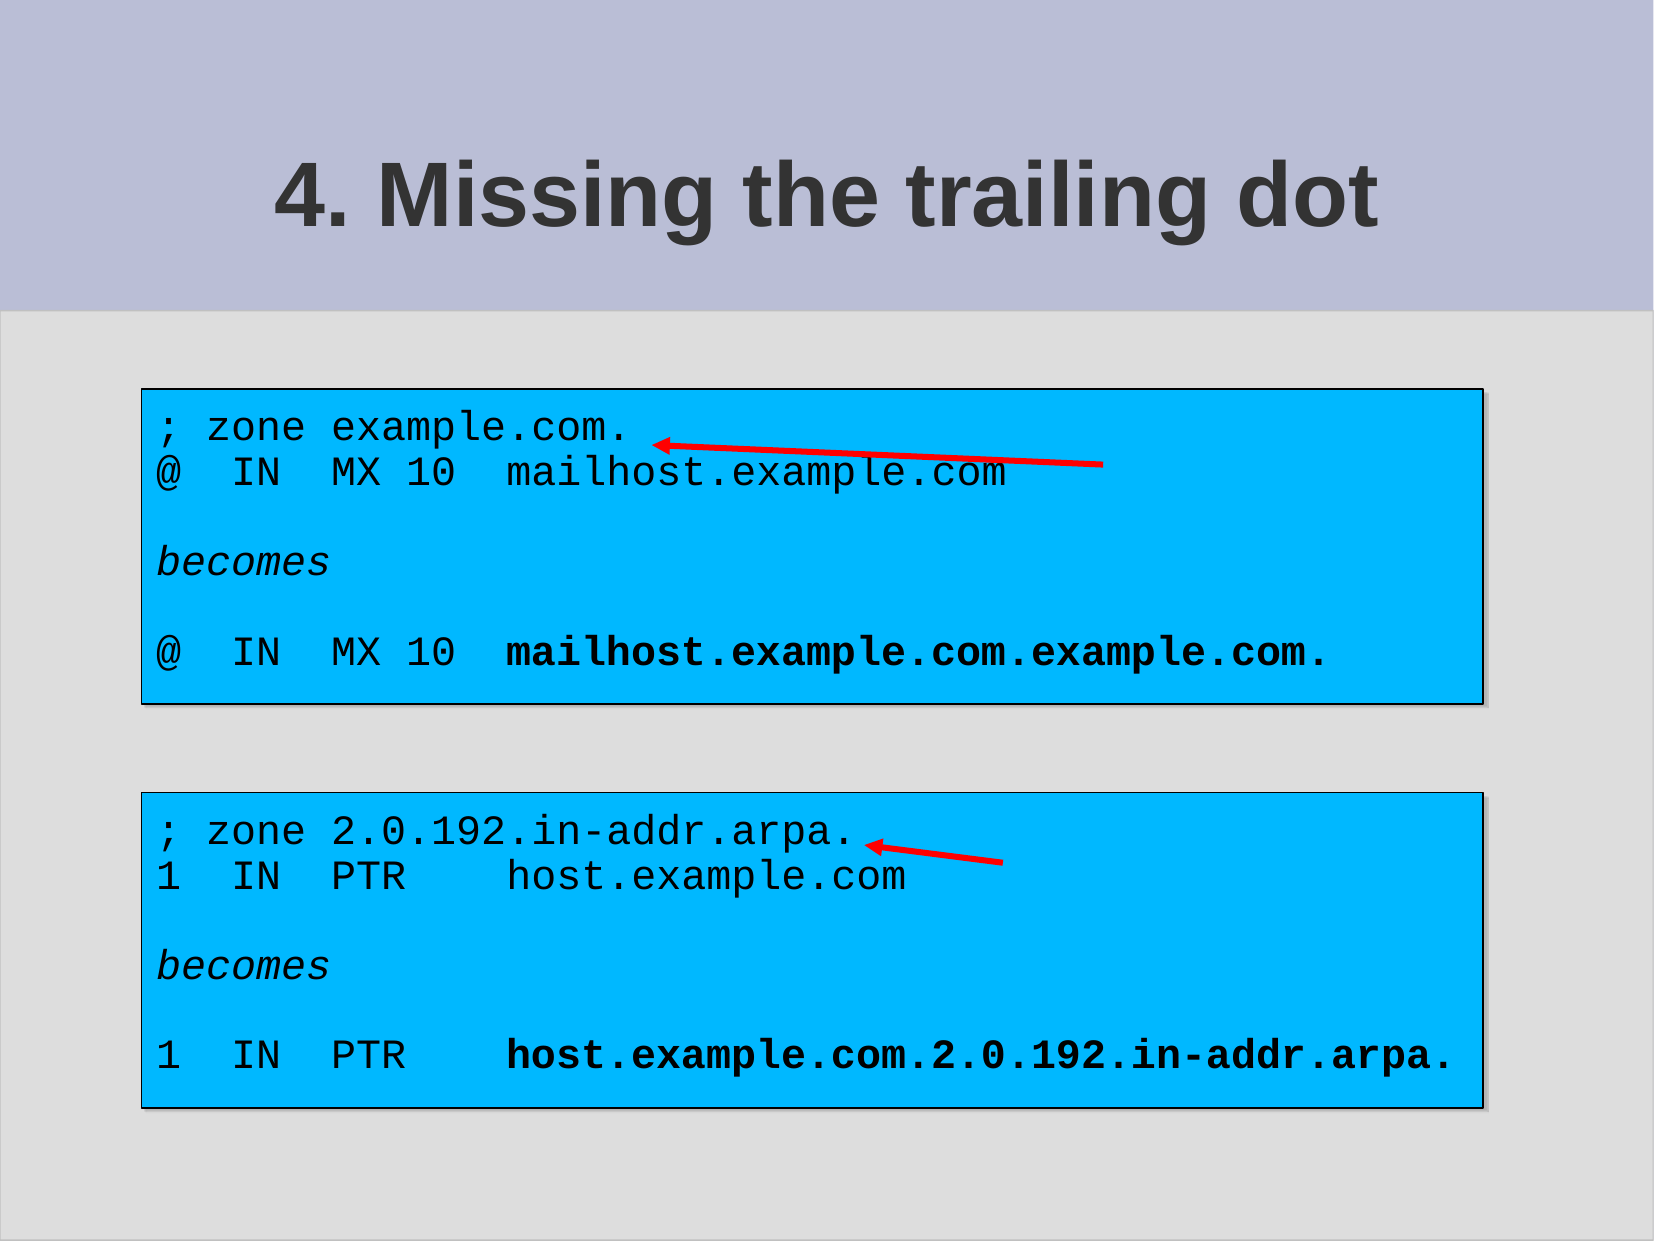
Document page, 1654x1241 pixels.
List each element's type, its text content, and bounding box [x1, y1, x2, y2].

text_box ; zone example.com. @ IN MX 10 mailhost.example.com becomes @ IN MX 10 mailhost.example.com.example.com. [141, 388, 1484, 705]
title 4. Missing the trailing dot [121, 91, 1534, 299]
text_box ; zone 2.0.192.in-addr.arpa. 1 IN PTR host.example.com becomes 1 IN PTR host.example.com.2.0.192.in-addr.arpa. [141, 792, 1484, 1109]
